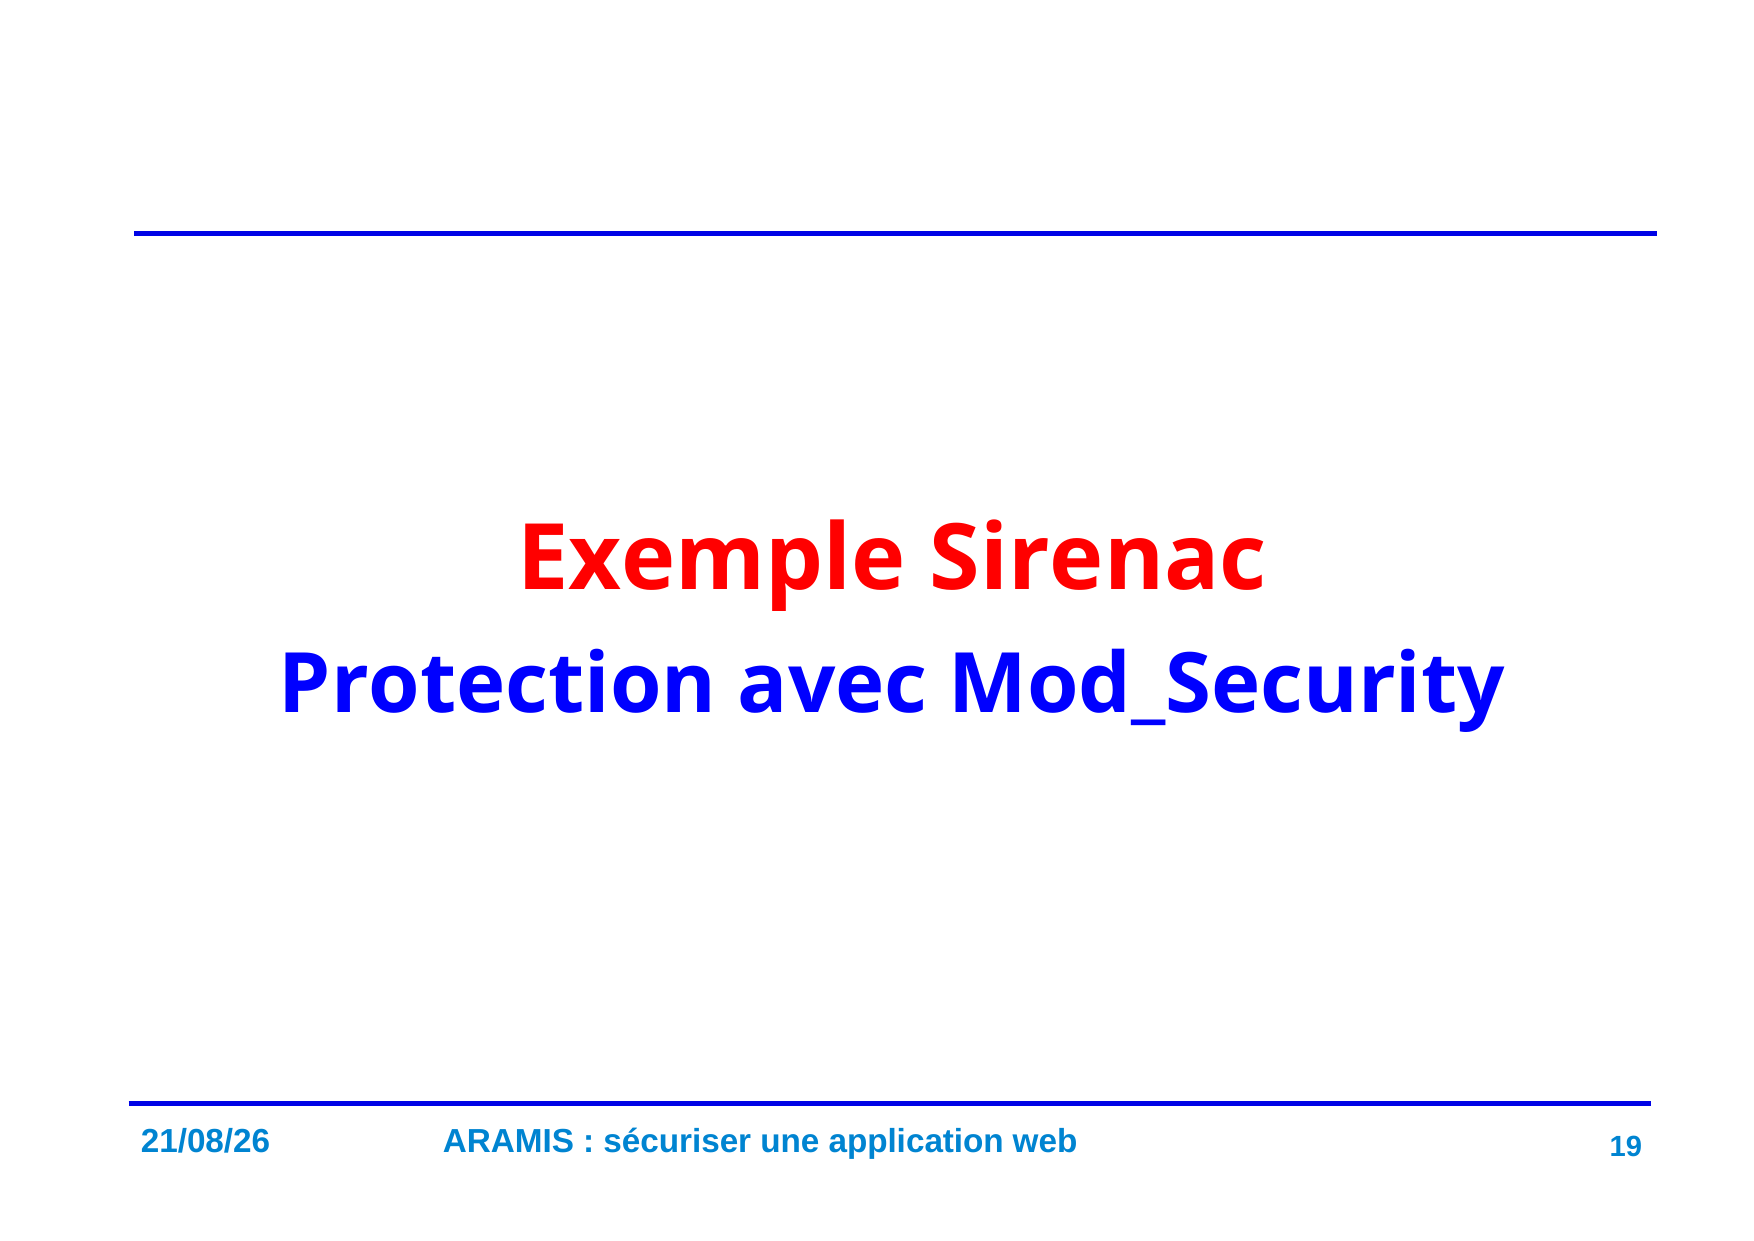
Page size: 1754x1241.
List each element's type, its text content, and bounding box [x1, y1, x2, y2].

list Exemple Sirenac Protection avec Mod_Security [131, 499, 1654, 742]
